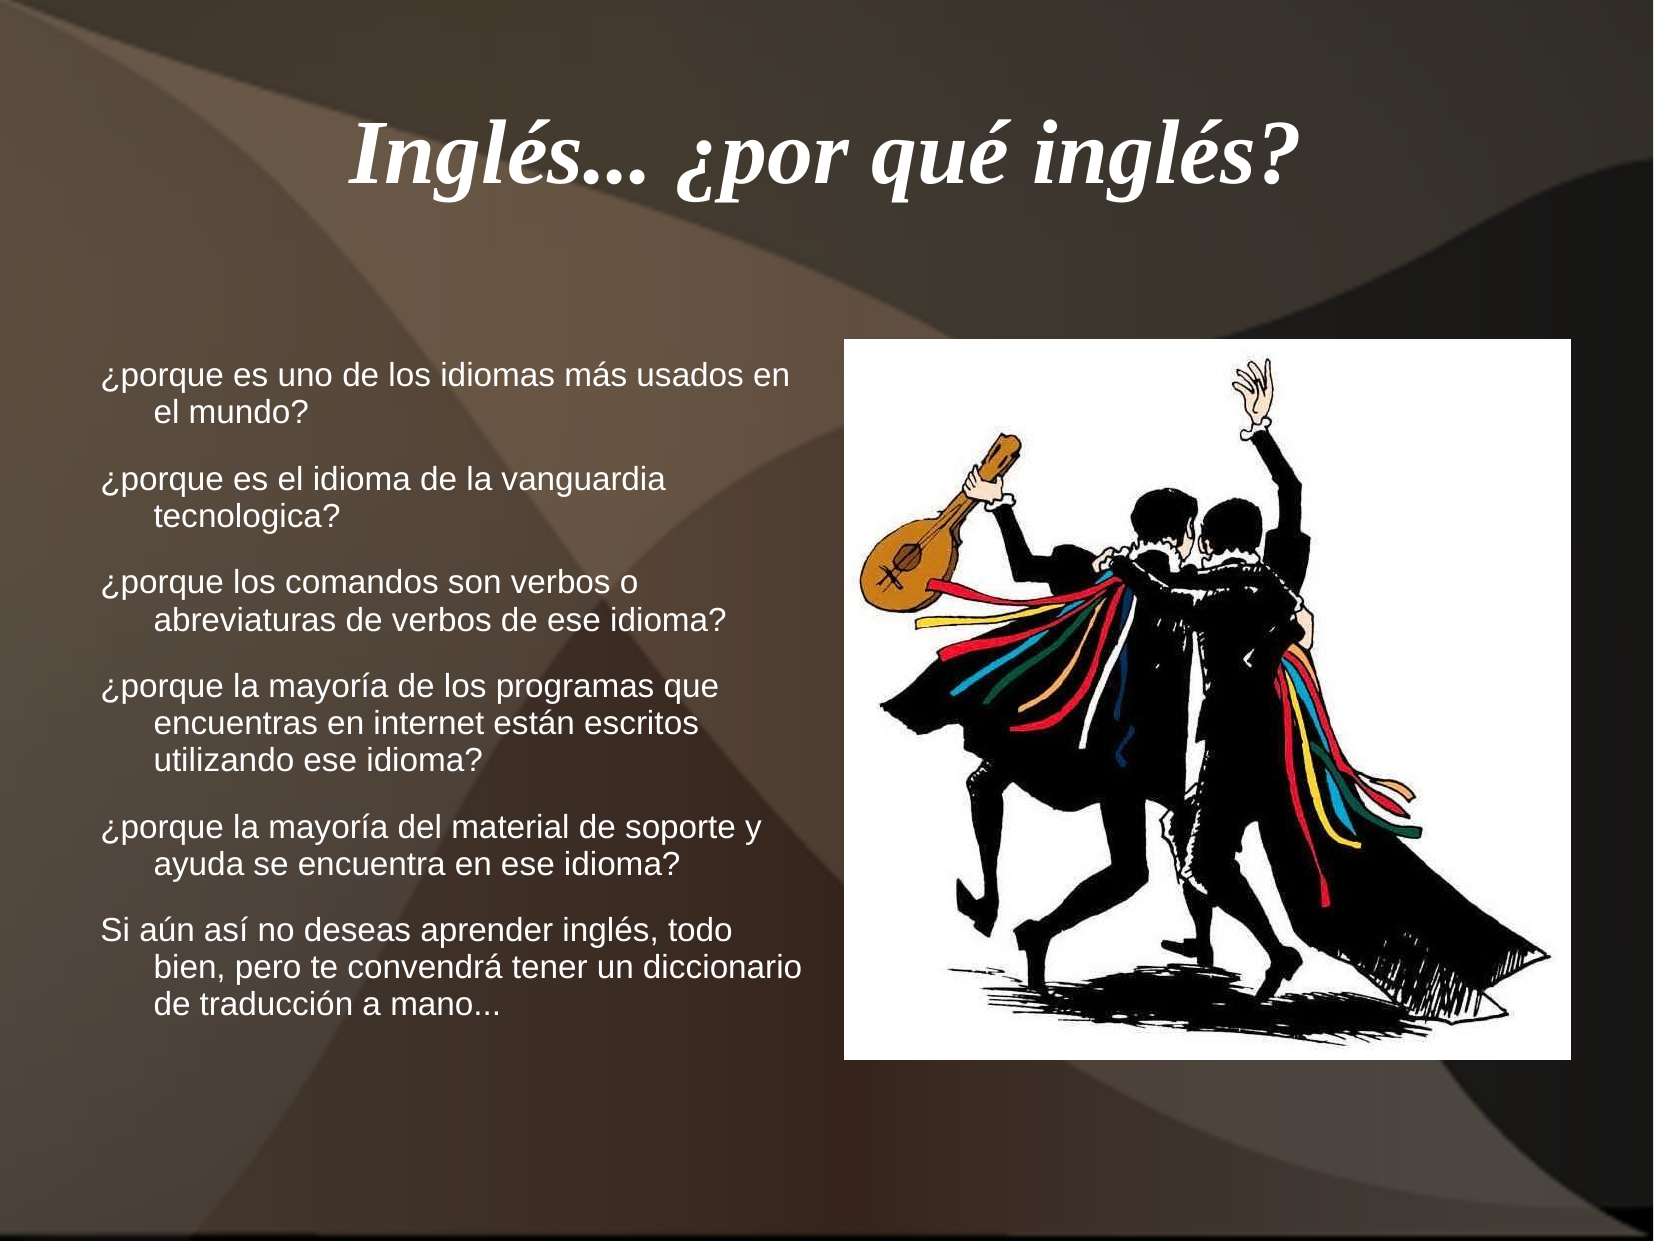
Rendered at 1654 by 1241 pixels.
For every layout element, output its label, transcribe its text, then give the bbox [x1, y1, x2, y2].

list ¿porque es uno de los idiomas más usados en el mundo? ¿porque es el idioma de la vanguardia tecnologica? ¿porque los comandos son verbos o abreviaturas de verbos de ese idioma? ¿porque la mayoría de los programas que encuentras en internet están escritos utilizando ese idioma? ¿porque la mayoría del material de soporte y ayuda se encuentra en ese idioma? Si aún así no deseas aprender inglés, todo bien, pero te convendrá tener un diccionario de traducción a mano... [82, 290, 809, 1131]
title Inglés... ¿por qué inglés? [82, 49, 1571, 257]
picture [0, 0, 1654, 1241]
